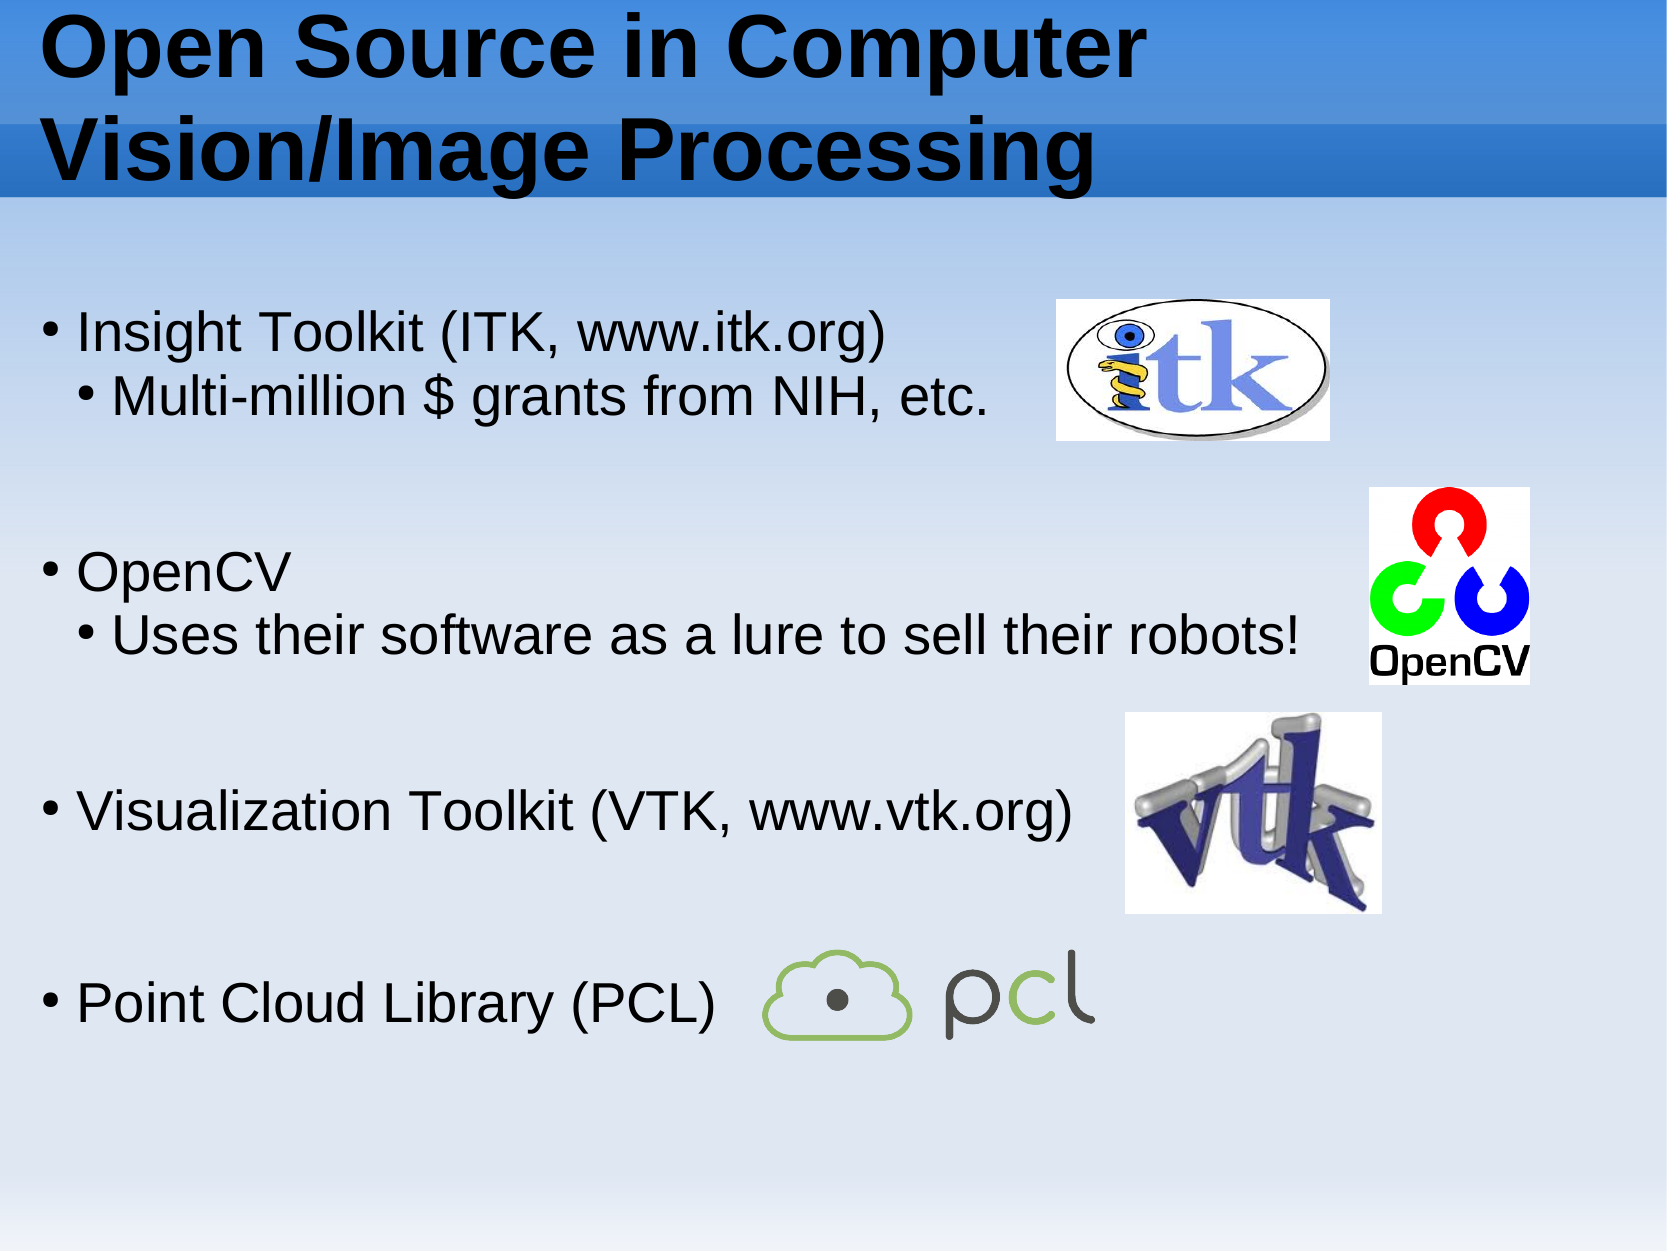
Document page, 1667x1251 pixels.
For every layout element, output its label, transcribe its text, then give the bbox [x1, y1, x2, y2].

picture [0, 0, 1667, 1251]
list Insight Toolkit (ITK, www.itk.org) Multi-million $ grants from NIH, etc. OpenCV Uses their software as a lure to sell their robots! Visualization Toolkit (VTK, www.vtk.org) Point Cloud Library (PCL) [40, 300, 1627, 1201]
title Open Source in Computer Vision/Image Processing [40, 0, 1625, 211]
